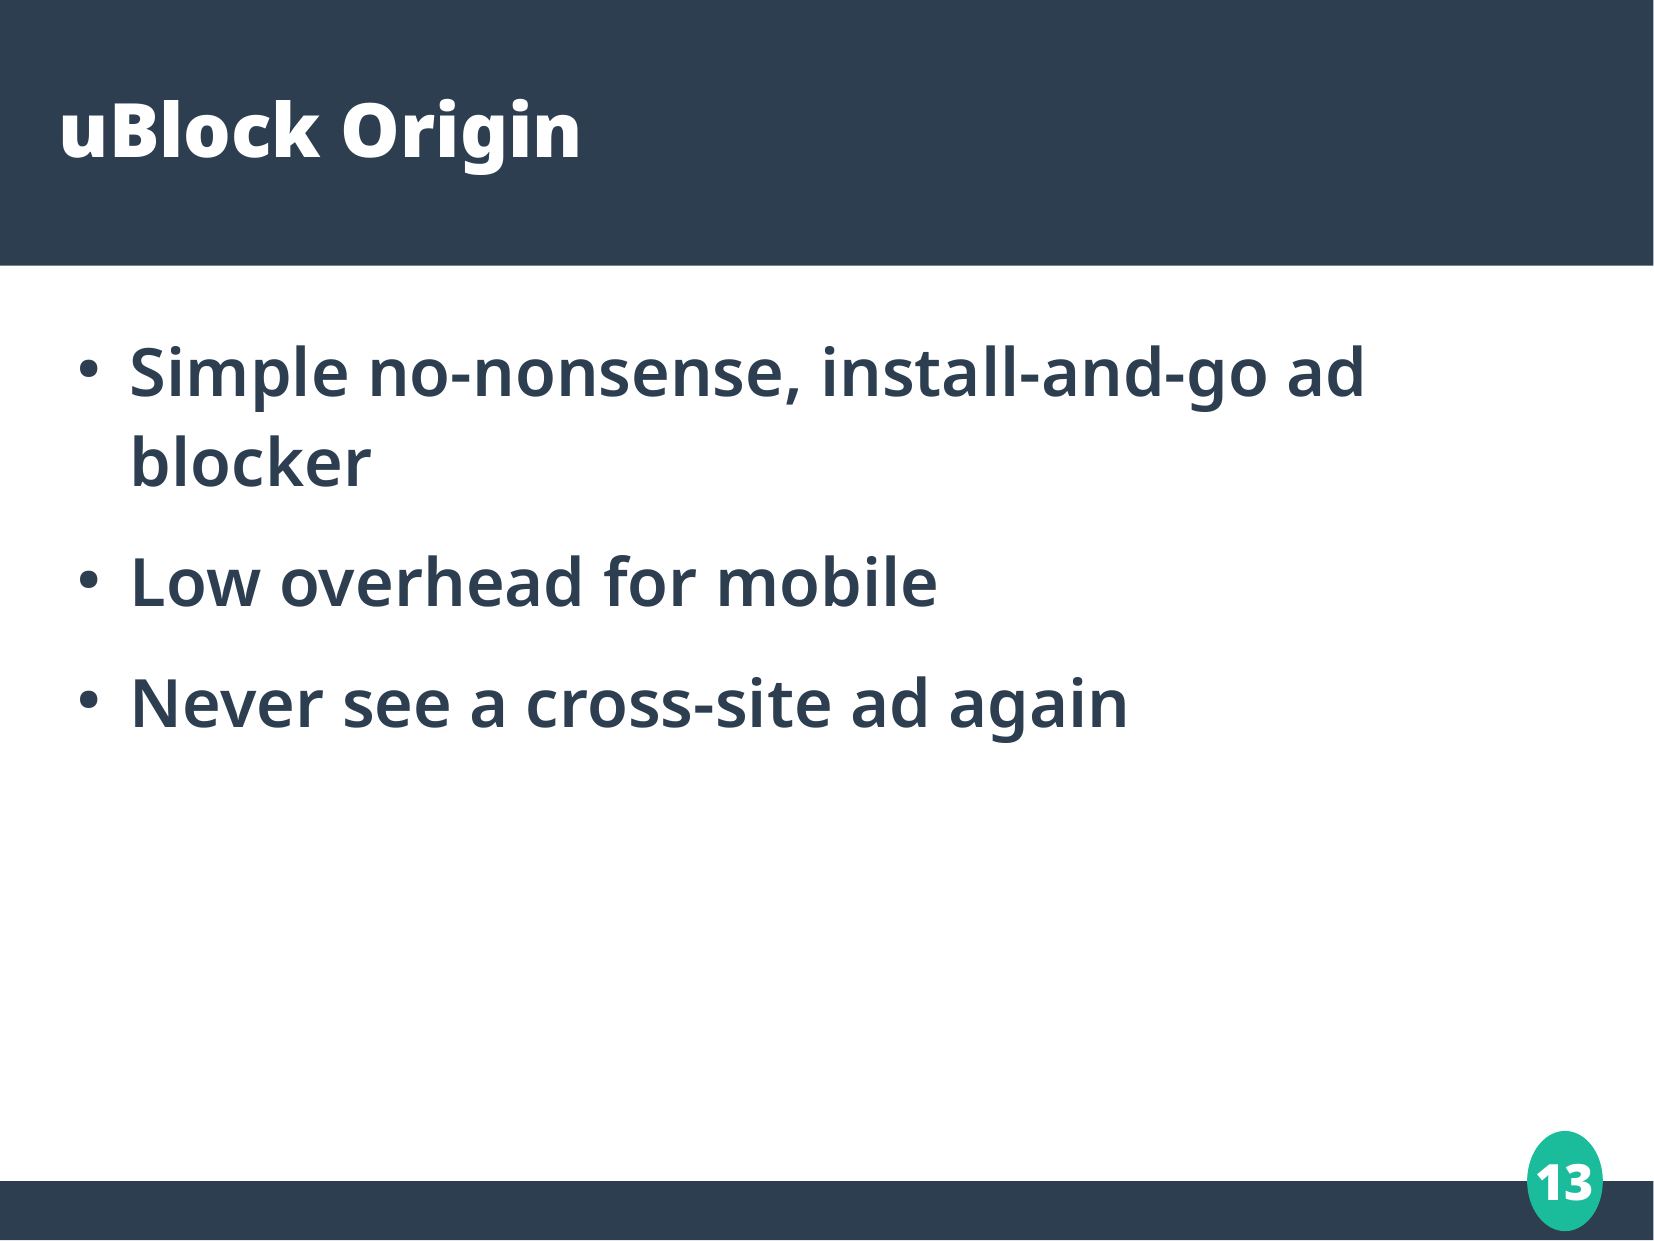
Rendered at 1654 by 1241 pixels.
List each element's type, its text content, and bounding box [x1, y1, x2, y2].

title uBlock Origin [59, 49, 1595, 207]
list Simple no-nonsense, install-and-go ad blocker Low overhead for mobile Never see a cross-site ad again [59, 324, 1595, 1152]
